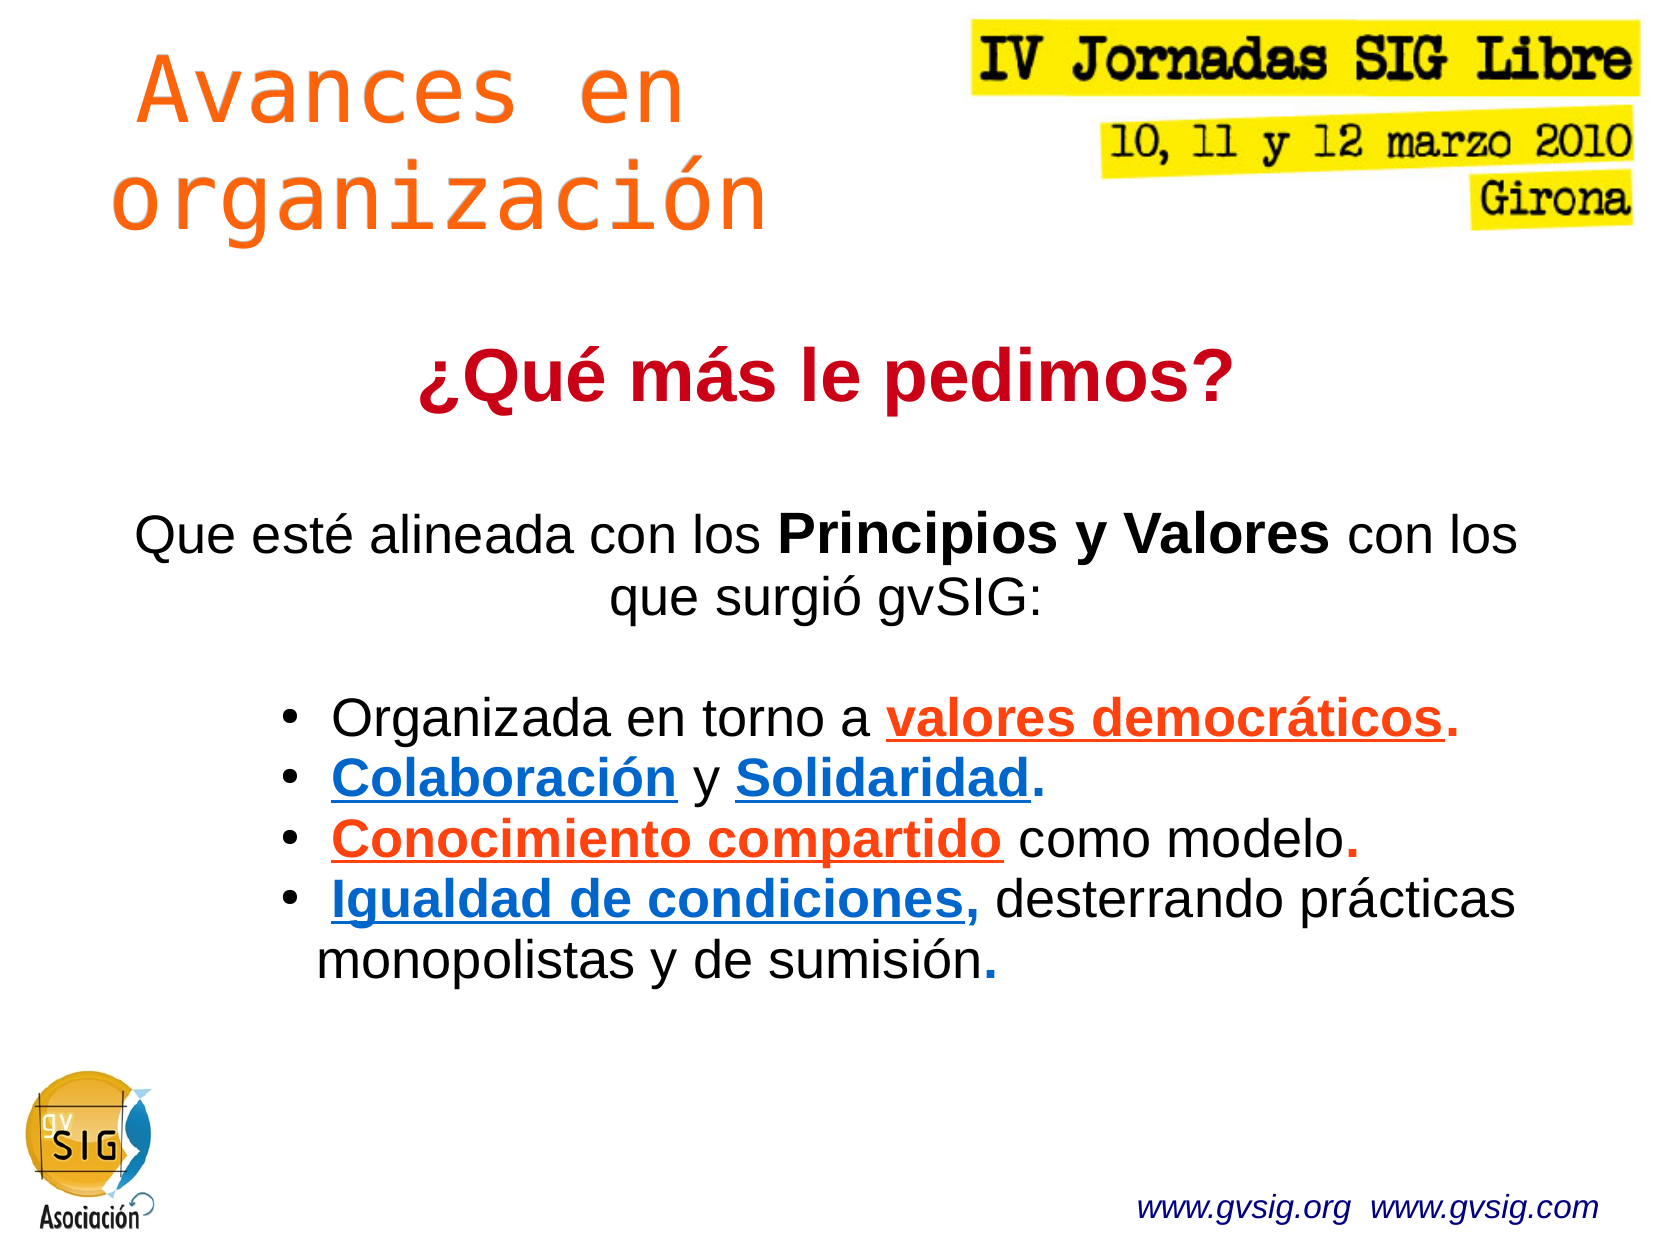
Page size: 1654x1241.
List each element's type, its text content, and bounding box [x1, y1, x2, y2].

picture [956, 0, 1654, 276]
text_box ¿Qué más le pedimos? Que esté alineada con los Principios y Valores con los que surgió gvSIG: Organizada en torno a valores democráticos. Colaboración y Solidaridad. Conocimiento compartido como modelo. Igualdad de condiciones, desterrando prácticas monopolistas y de sumisión. [88, 200, 1565, 1082]
text_box Avances en organización [0, 29, 1146, 259]
picture [0, 1062, 178, 1241]
